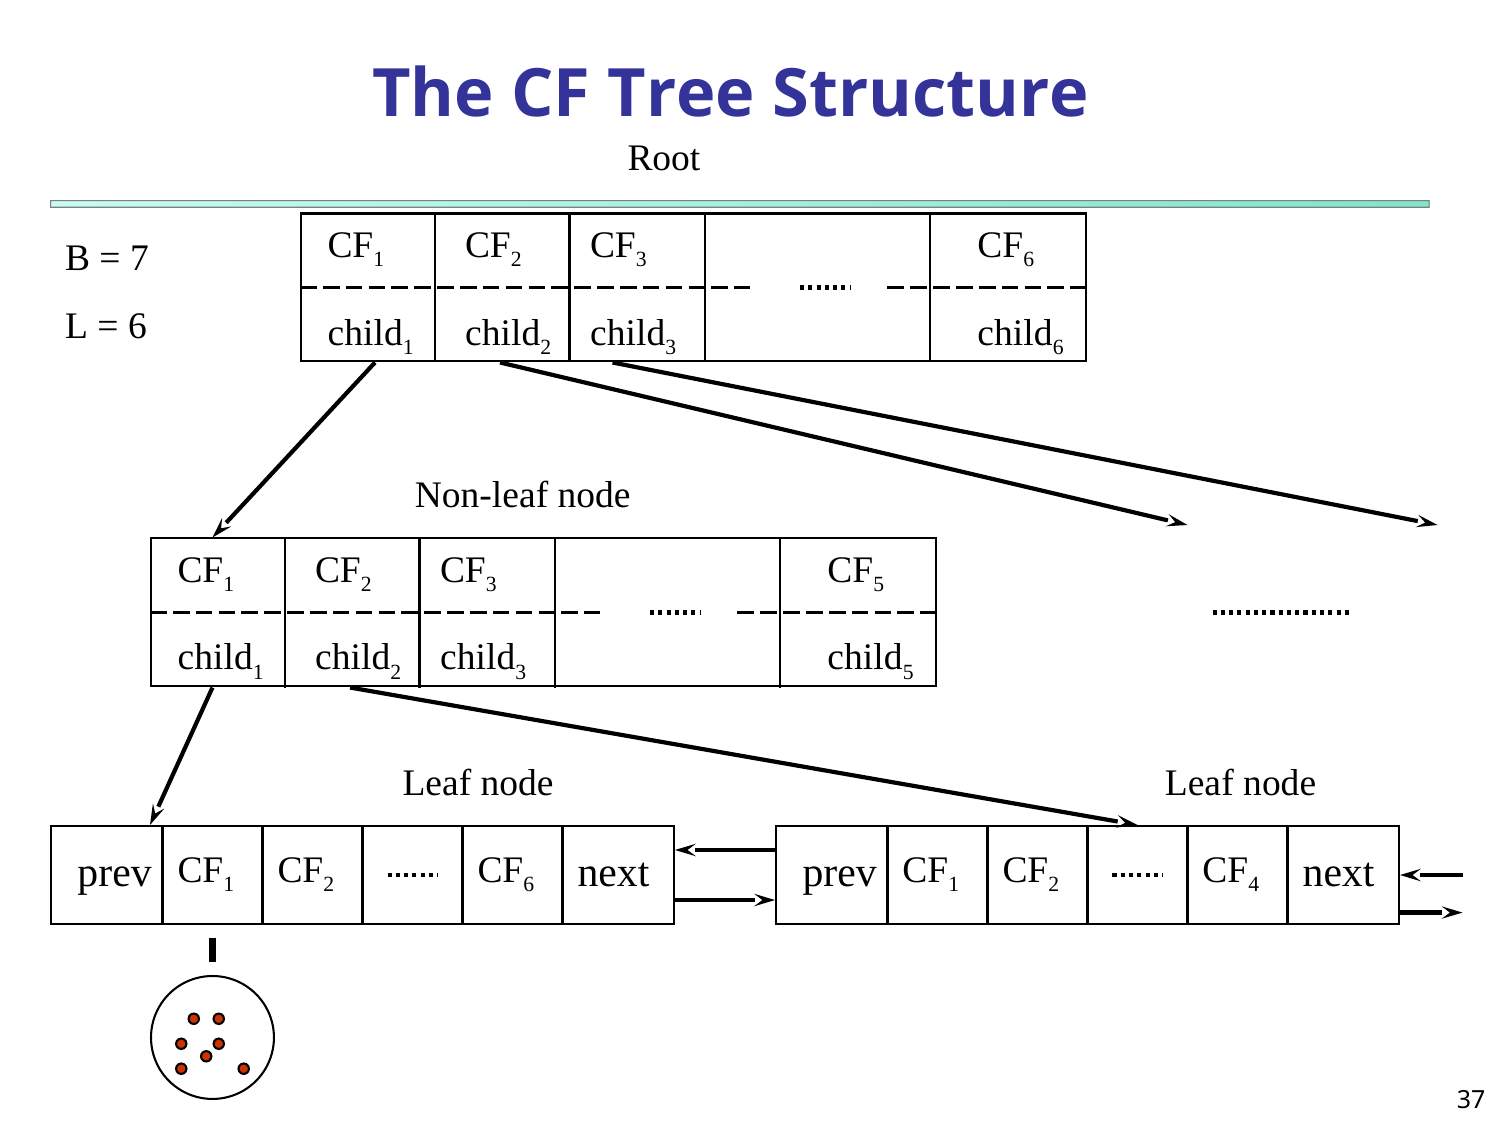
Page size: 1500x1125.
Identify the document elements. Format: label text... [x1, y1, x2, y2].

text_box child3 [601, 299, 726, 367]
text_box CF1 [162, 537, 275, 604]
text_box prev [62, 837, 175, 903]
text_box Non-leaf node [399, 462, 726, 523]
text_box CF6 [464, 837, 561, 904]
text_box child1 [162, 624, 300, 692]
text_box [238, 1063, 249, 1074]
text_box CF6 [962, 212, 1075, 279]
text_box CF2 [449, 212, 563, 279]
title The CF Tree Structure [111, 37, 1351, 138]
text_box CF4 [1189, 837, 1286, 904]
text_box prev [787, 837, 900, 903]
text_box CF5 [812, 537, 925, 604]
text_box child3 [451, 624, 576, 692]
text_box next [1287, 837, 1400, 903]
text_box [200, 1051, 212, 1062]
text_box CF1 [889, 837, 986, 904]
text_box child6 [962, 299, 1113, 367]
text_box [213, 1013, 224, 1025]
text_box child5 [812, 624, 963, 692]
text_box B = 7 L = 6 [49, 224, 225, 354]
text_box CF3 [424, 537, 538, 604]
text_box Leaf node [387, 749, 625, 811]
text_box CF1 [312, 212, 425, 279]
text_box CF1 [164, 837, 261, 904]
text_box CF3 [574, 212, 688, 279]
text_box CF2 [299, 537, 413, 604]
text_box CF2 [364, 837, 375, 904]
text_box CF2 [1089, 837, 1100, 904]
text_box child2 [300, 624, 451, 692]
text_box [176, 1063, 187, 1074]
text_box child1 [312, 299, 450, 367]
text_box CF2 [264, 837, 361, 904]
text_box <number> [1187, 1062, 1500, 1125]
text_box [213, 1038, 224, 1049]
text_box [188, 1013, 200, 1025]
text_box CF2 [989, 837, 1086, 904]
text_box [176, 1038, 187, 1049]
text_box Root [612, 124, 775, 186]
text_box next [562, 837, 675, 903]
text_box Leaf node [1149, 749, 1388, 811]
text_box child2 [450, 299, 601, 367]
